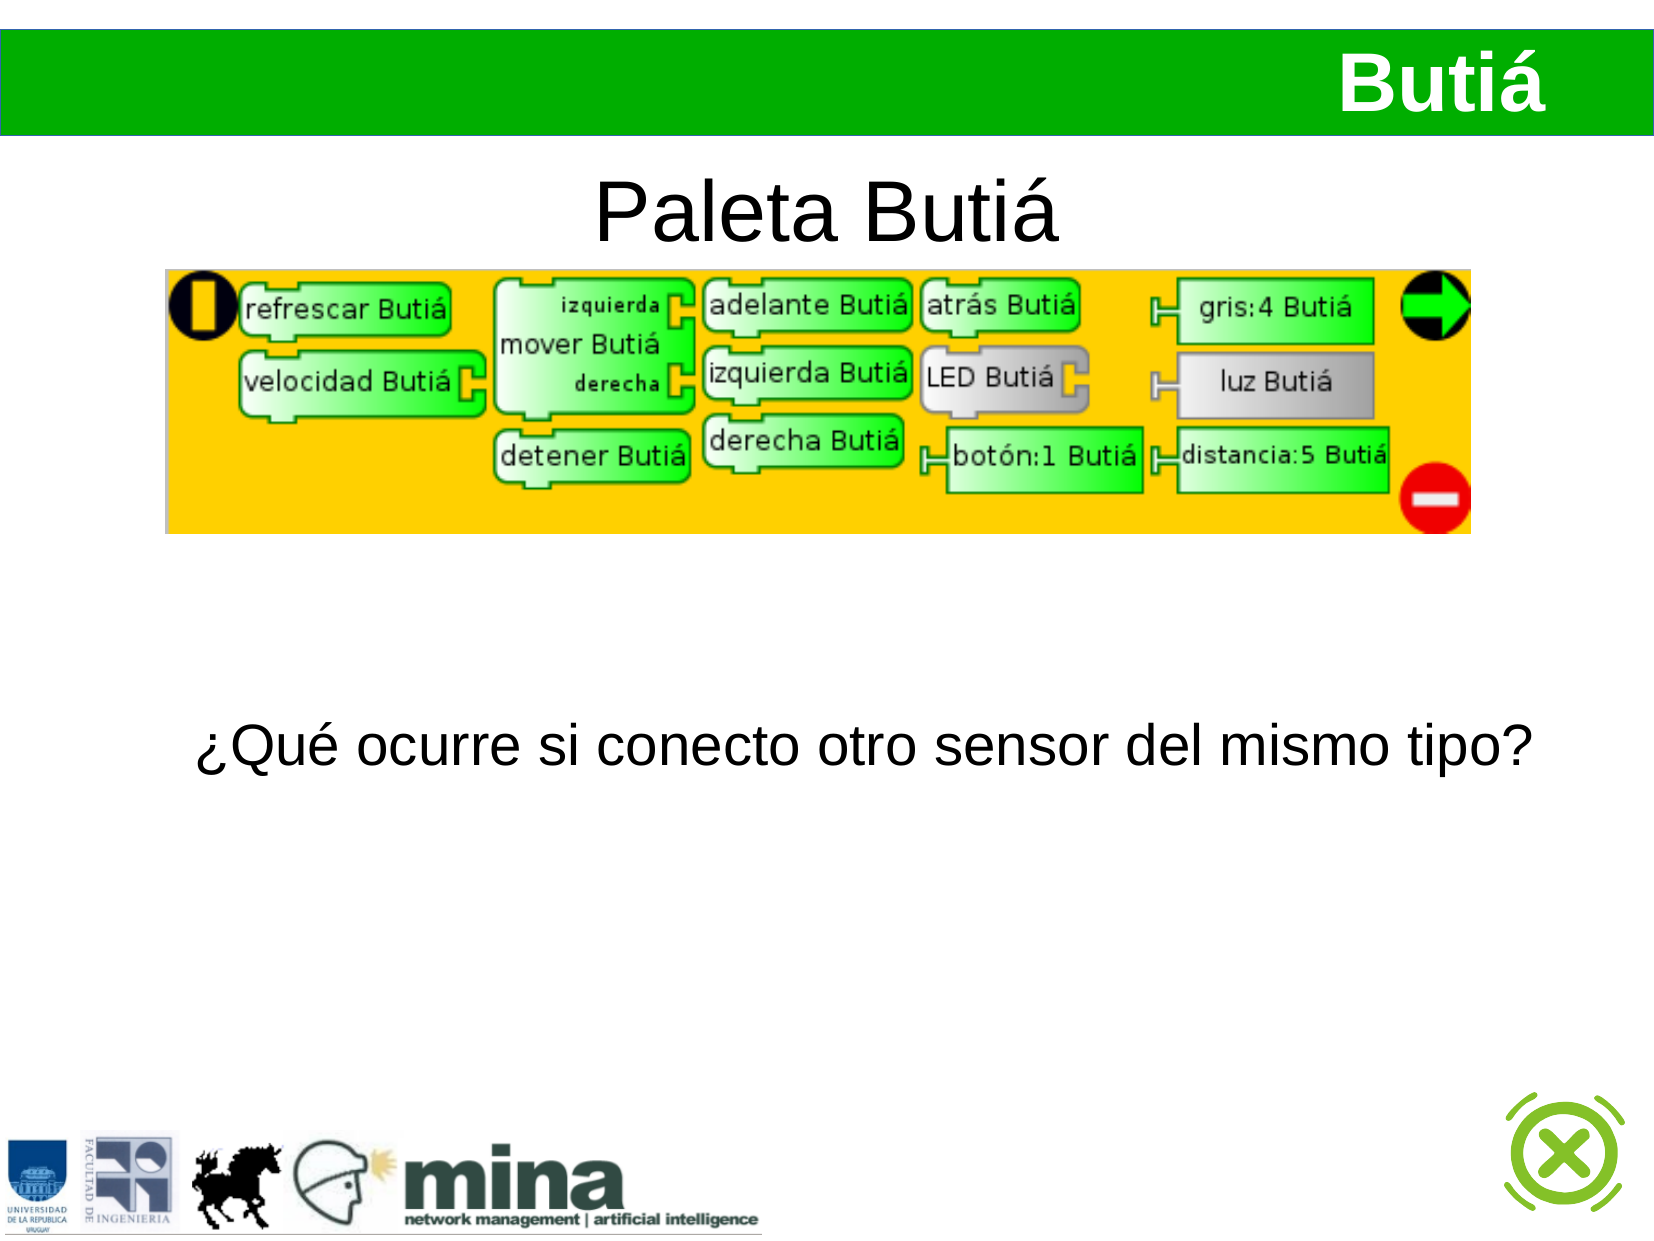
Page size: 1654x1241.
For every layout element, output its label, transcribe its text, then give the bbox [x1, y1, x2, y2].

picture [1504, 1092, 1625, 1212]
picture [5, 1130, 762, 1235]
title Paleta Butiá [82, 108, 1571, 316]
picture [165, 269, 1471, 534]
text_box ¿Qué ocurre si conecto otro sensor del mismo tipo? [180, 705, 1561, 785]
